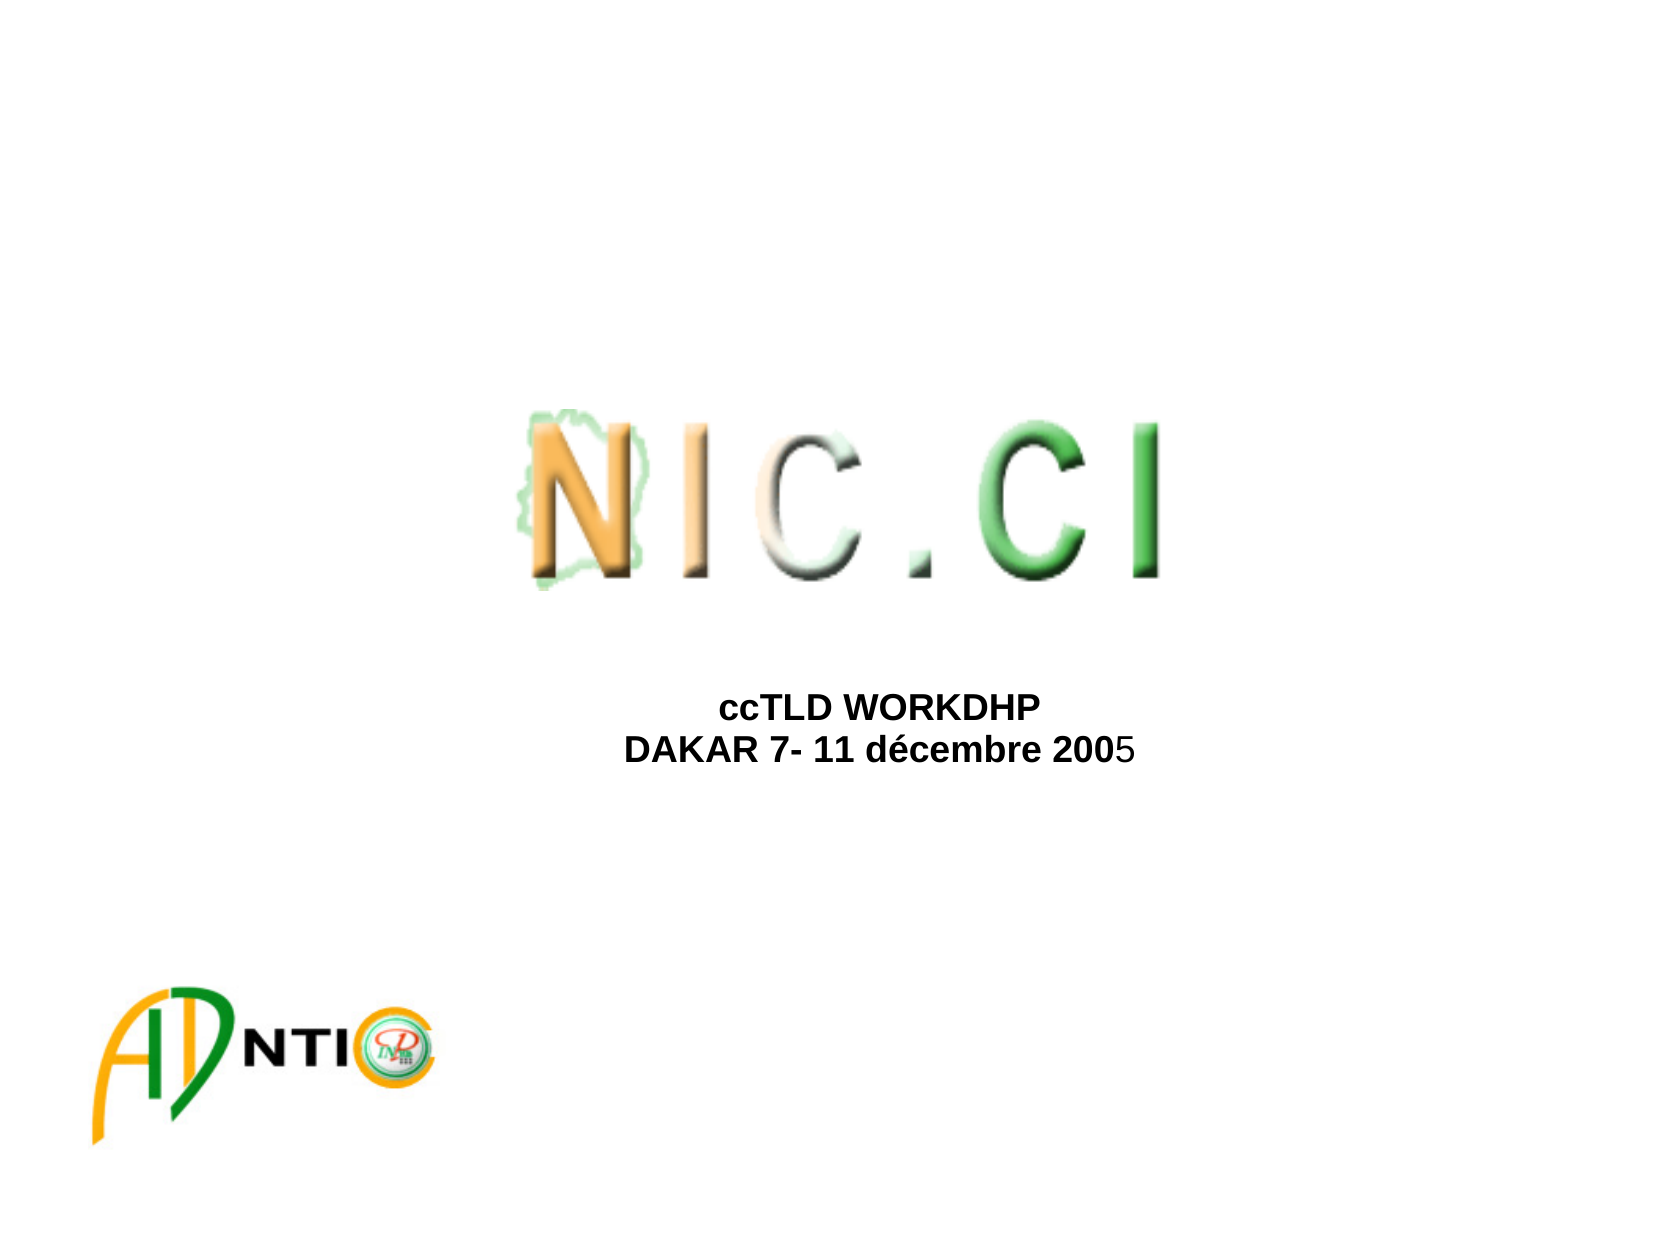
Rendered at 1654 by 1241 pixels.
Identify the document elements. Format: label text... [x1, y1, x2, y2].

picture [88, 974, 452, 1153]
text_box ccTLD WORKDHP DAKAR 7- 11 décembre 2005 [609, 679, 1151, 808]
picture [501, 409, 1182, 591]
